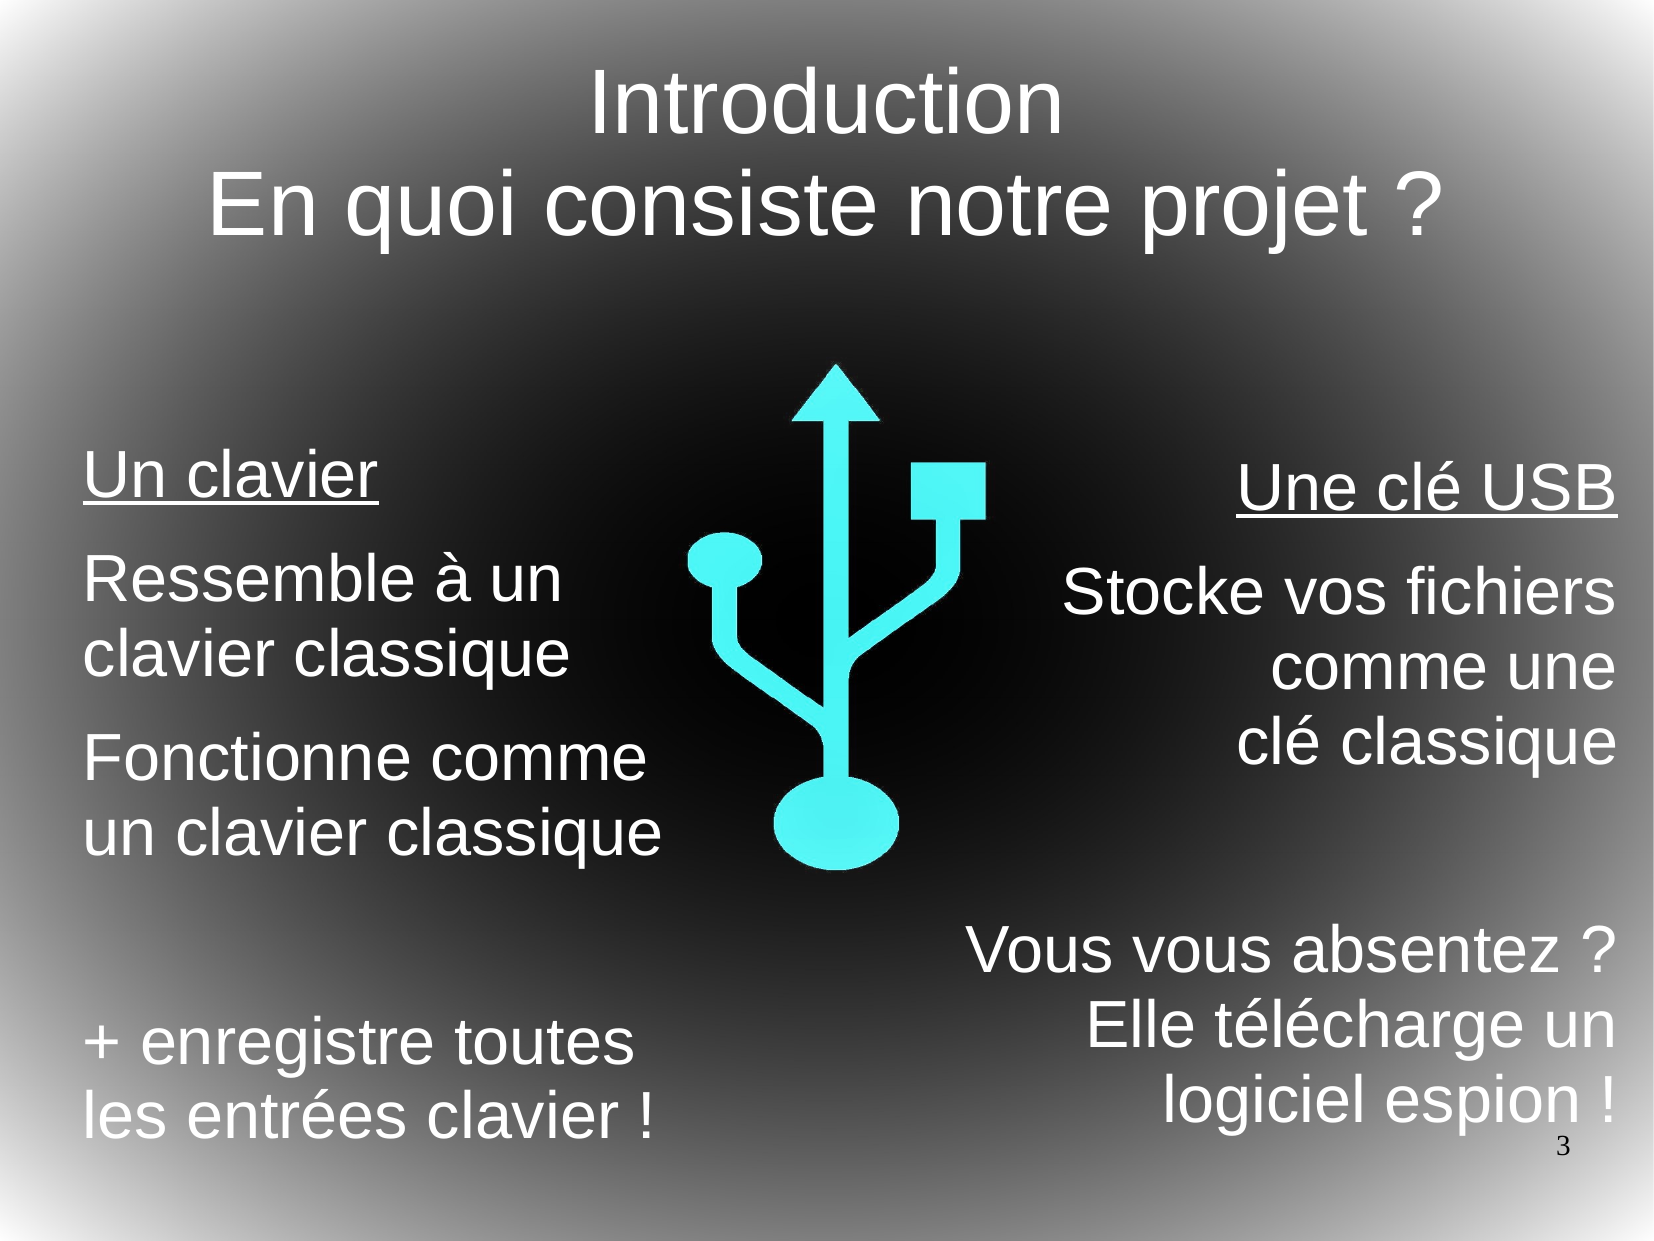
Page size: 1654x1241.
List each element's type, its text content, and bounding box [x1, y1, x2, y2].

list Une clé USB Stocke vos fichiers comme une clé classique Vous vous absentez ? Elle télécharge un logiciel espion ! [793, 450, 1619, 1170]
picture [0, 0, 1654, 1241]
title Introduction En quoi consiste notre projet ? [82, 49, 1571, 257]
list Un clavier Ressemble à un clavier classique Fonctionne comme un clavier classique + enregistre toutes les entrées clavier ! [11, 437, 733, 1157]
